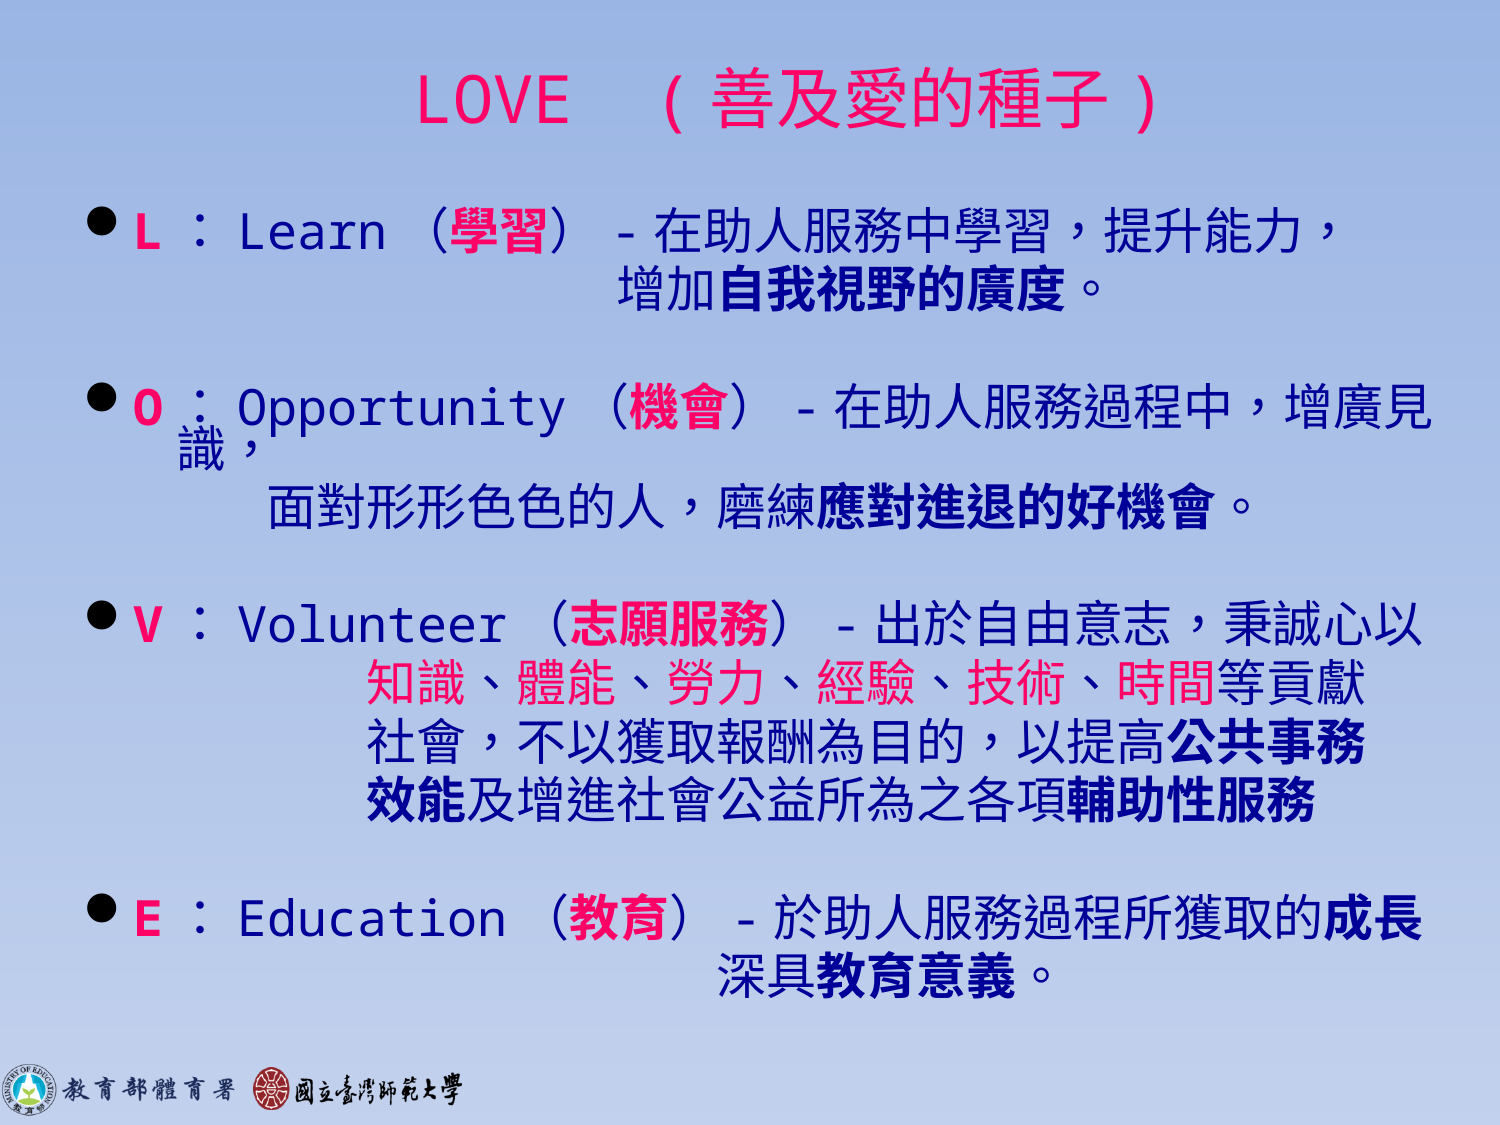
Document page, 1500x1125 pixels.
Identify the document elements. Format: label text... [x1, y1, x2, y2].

list L：Learn（學習）-在助人服務中學習，提升能力， 增加自我視野的廣度。 O：Opportunity（機會）-在助人服務過程中，增廣見識， 面對形形色色的人，磨練應對進退的好機會。 V：Volunteer（志願服務）-出於自由意志，秉誠心以 知識、體能、勞力、經驗、技術、時間等貢獻 社會，不以獲取報酬為目的，以提高公共事務 效能及增進社會公益所為之各項輔助性服務 E：Education（教育）-於助人服務過程所獲取的成長 深具教育意義。 [41, 208, 1471, 1094]
title LOVE (善及愛的種子) [75, 45, 1426, 149]
